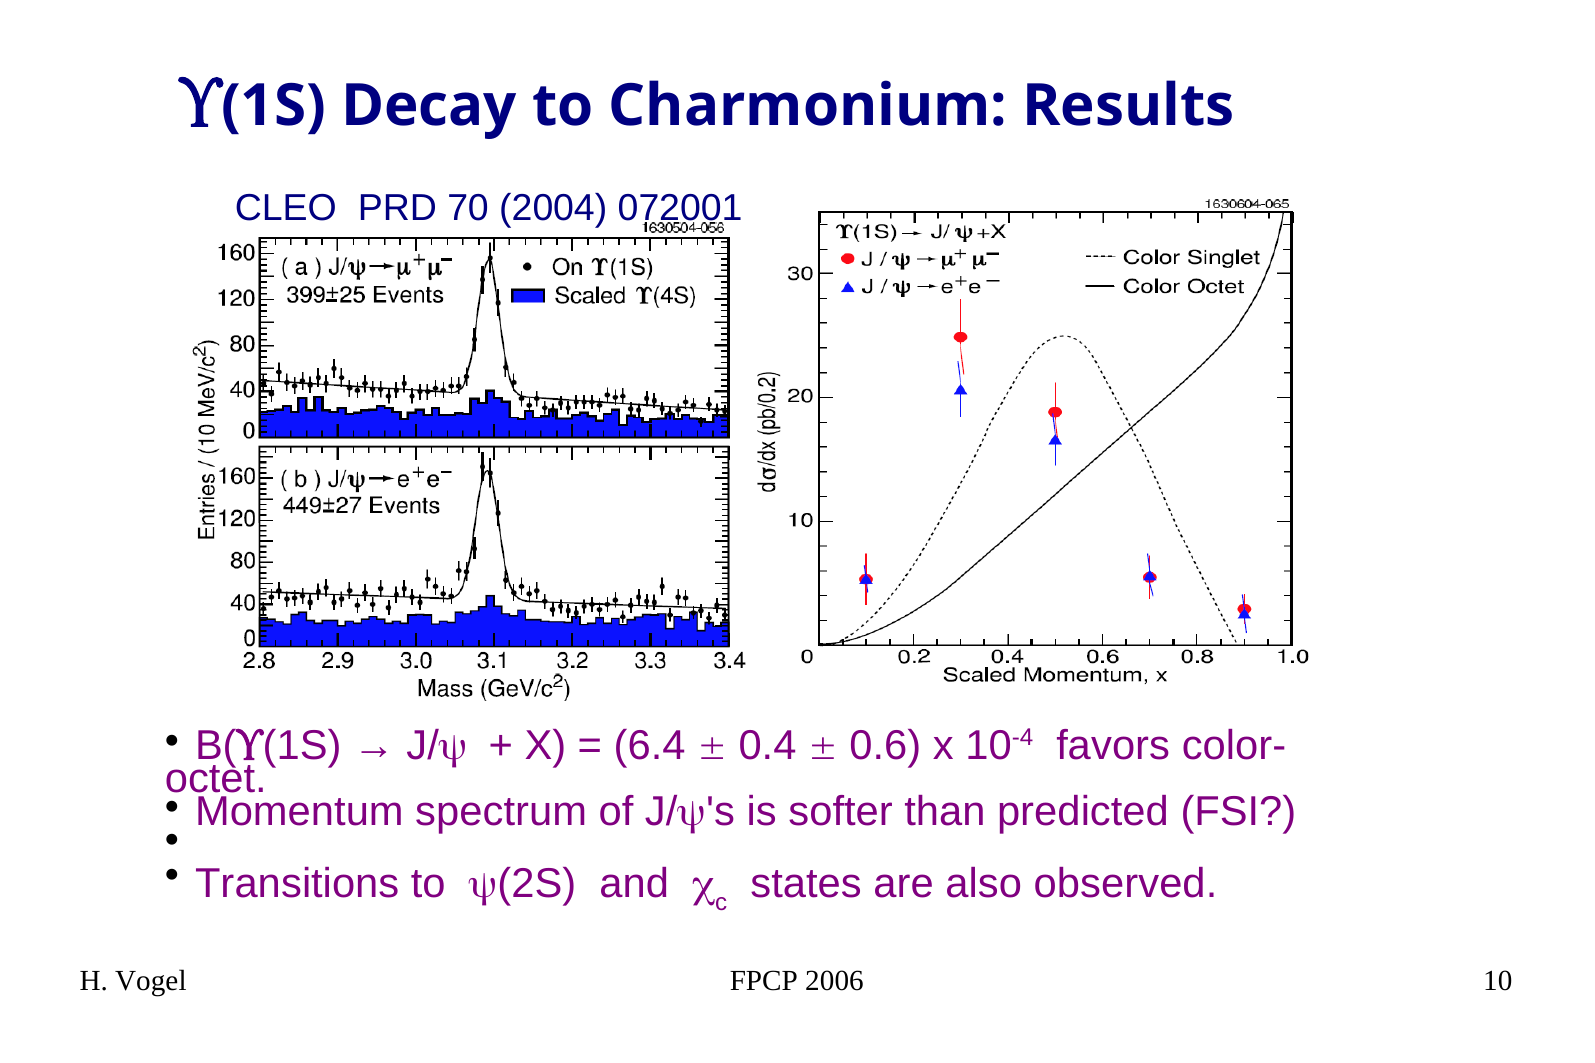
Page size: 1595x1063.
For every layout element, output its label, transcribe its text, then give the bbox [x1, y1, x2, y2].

text_box CLEO PRD 70 (2004) 072001 [220, 150, 788, 233]
picture [189, 199, 1313, 706]
text_box B((1S) → J/+ X) = (6.4  0.4  0.6) x 10-4 favors color-octet. Momentum spectrum of J/'s is softer than predicted (FSI?) Transitions to (2S) and c states are also observed. [149, 725, 1378, 913]
text_box (1S) Decay to Charmonium: Results [165, 53, 1250, 151]
